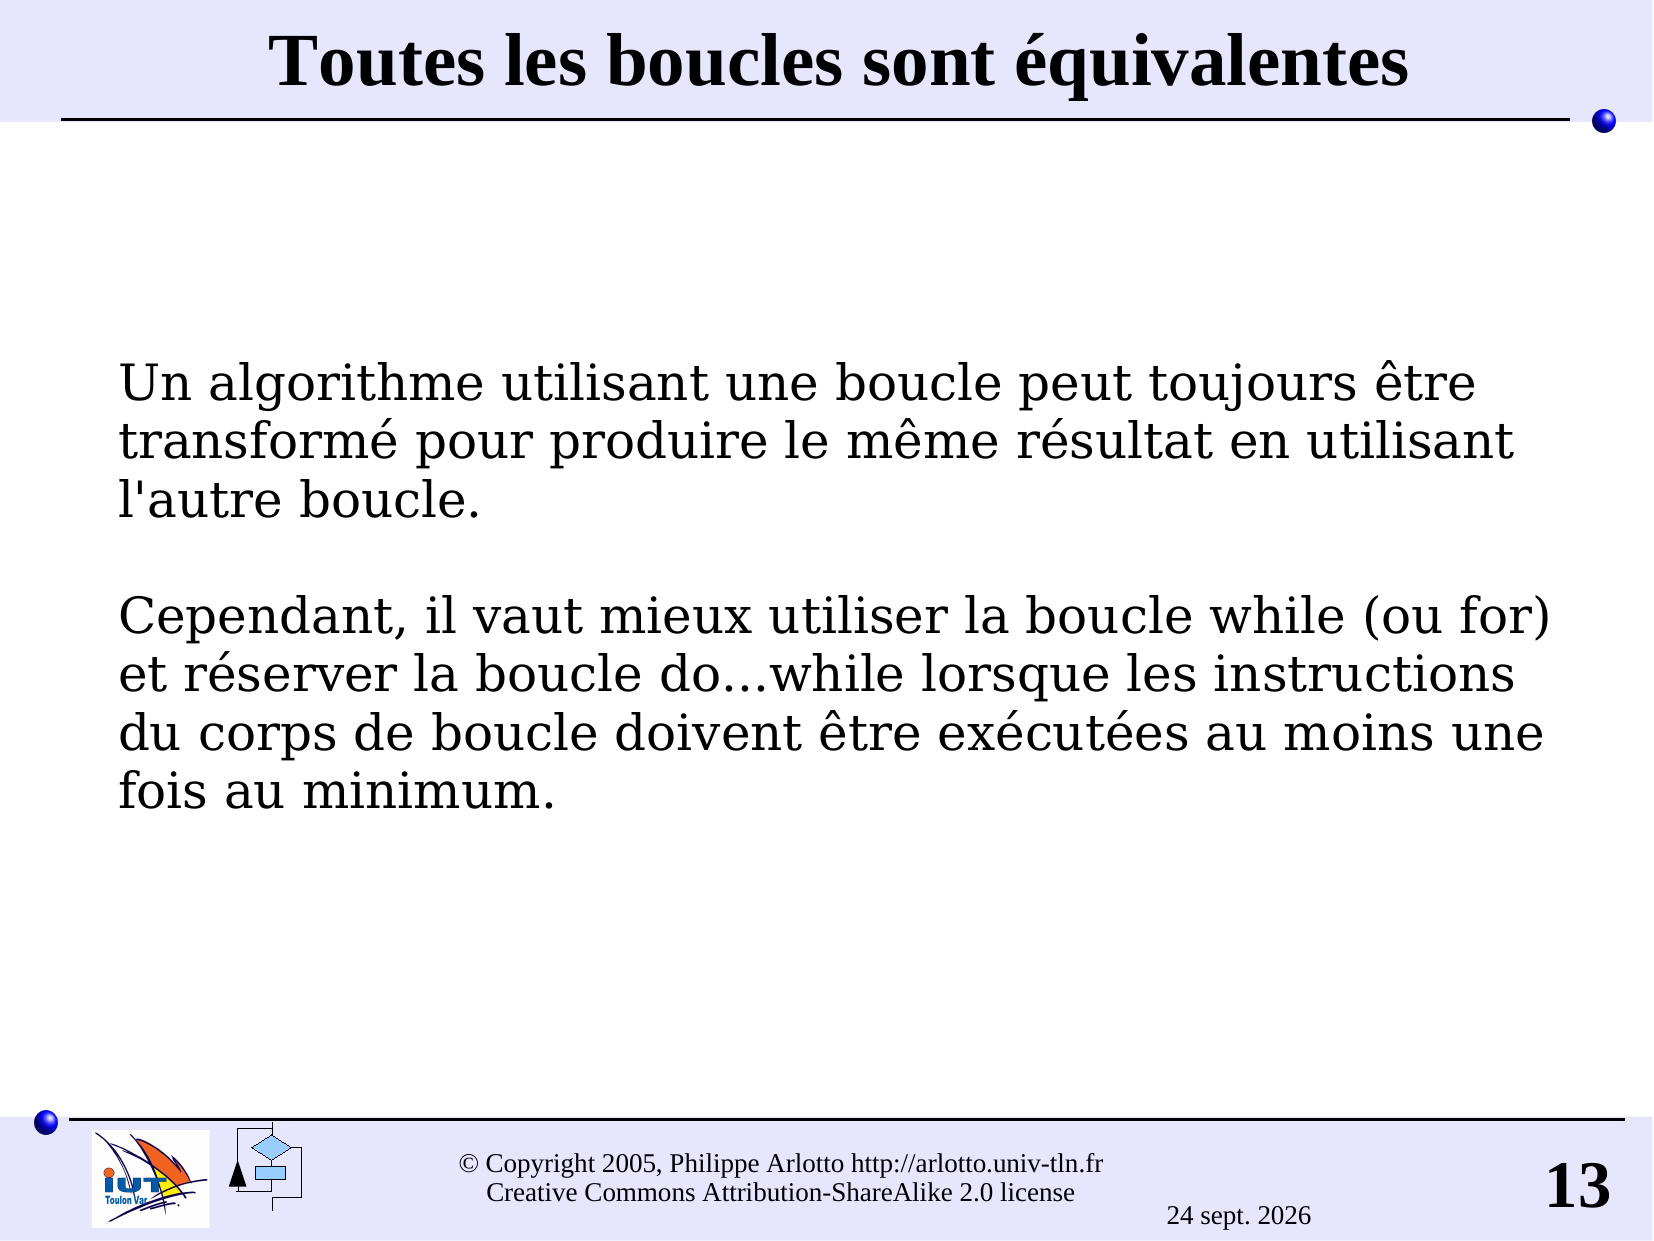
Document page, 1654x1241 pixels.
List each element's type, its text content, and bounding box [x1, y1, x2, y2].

title Toutes les boucles sont équivalentes [95, 14, 1585, 107]
text_box Un algorithme utilisant une boucle peut toujours être transformé pour produire le même résultat en utilisant l'autre boucle. Cependant, il vaut mieux utiliser la boucle while (ou for) et réserver la boucle do...while lorsque les instructions du corps de boucle doivent être exécutées au moins une fois au minimum. [118, 354, 1553, 821]
